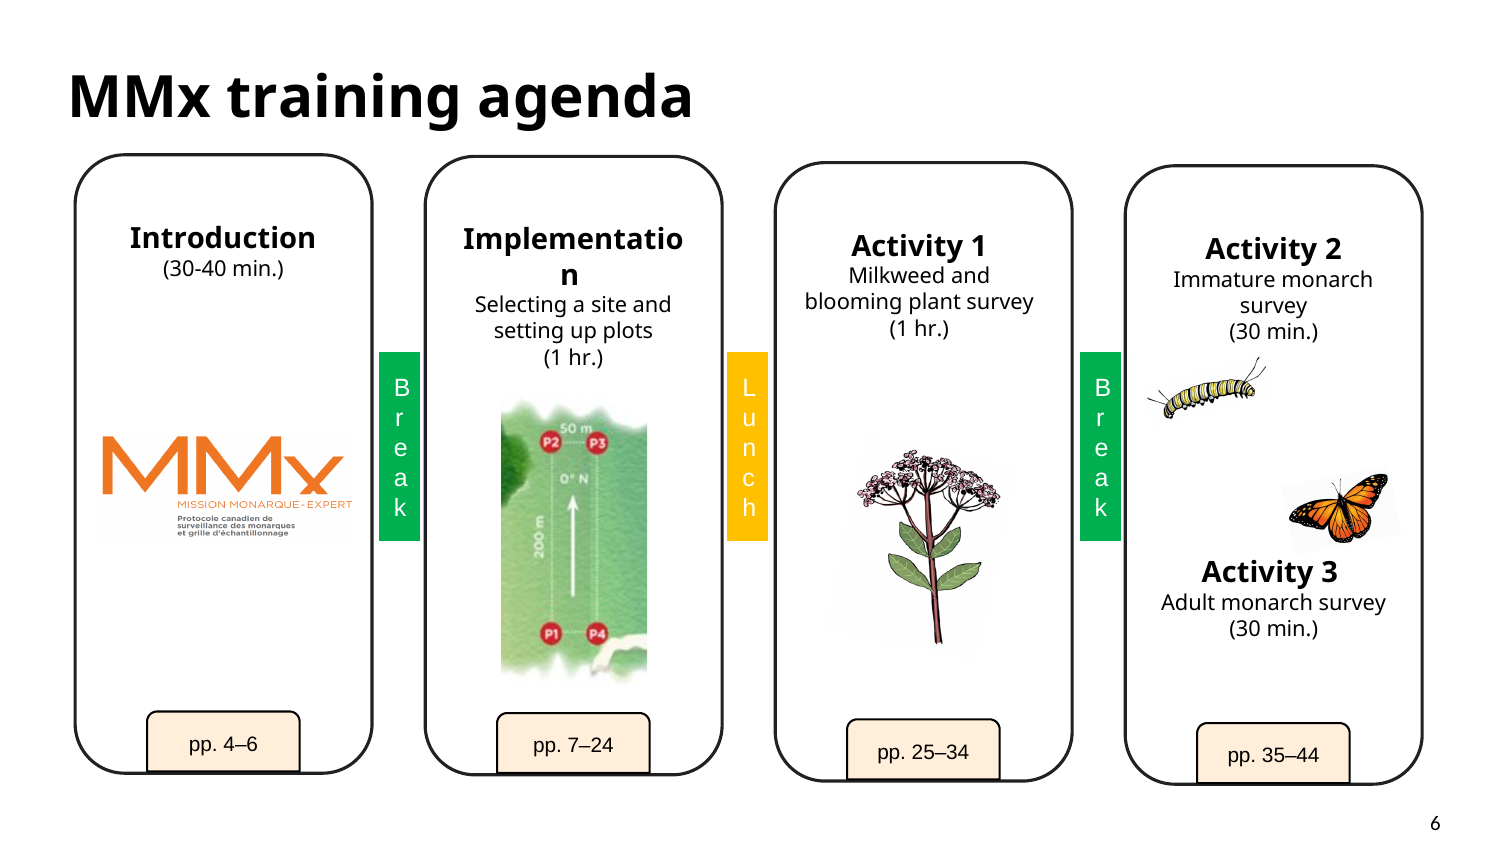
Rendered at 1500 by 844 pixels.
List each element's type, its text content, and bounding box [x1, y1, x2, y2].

text_box 6 [1414, 789, 1500, 844]
text_box pp. 25–34 [847, 719, 1000, 780]
text_box Activity 2 Immature monarch survey (30 min.) Activity 3 Adult monarch survey (30 min.) [1125, 165, 1423, 785]
text_box MMx training agenda [52, 44, 983, 146]
text_box Activity 1 Milkweed and blooming plant survey (1 hr.) [775, 162, 1073, 782]
text_box pp. 7–24 [497, 713, 650, 774]
text_box Lunch [727, 352, 768, 541]
picture [822, 432, 1019, 664]
text_box Introduction (30-40 min.) [75, 154, 373, 774]
picture [501, 394, 648, 686]
text_box Implementation Selecting a site and setting up plots (1 hr.) [425, 156, 723, 775]
picture [1281, 465, 1402, 556]
picture [93, 429, 355, 541]
text_box pp. 35–44 [1197, 723, 1350, 784]
text_box Break [1080, 352, 1121, 541]
text_box pp. 4–6 [147, 711, 300, 772]
text_box Break [379, 352, 420, 541]
picture [1142, 354, 1275, 428]
